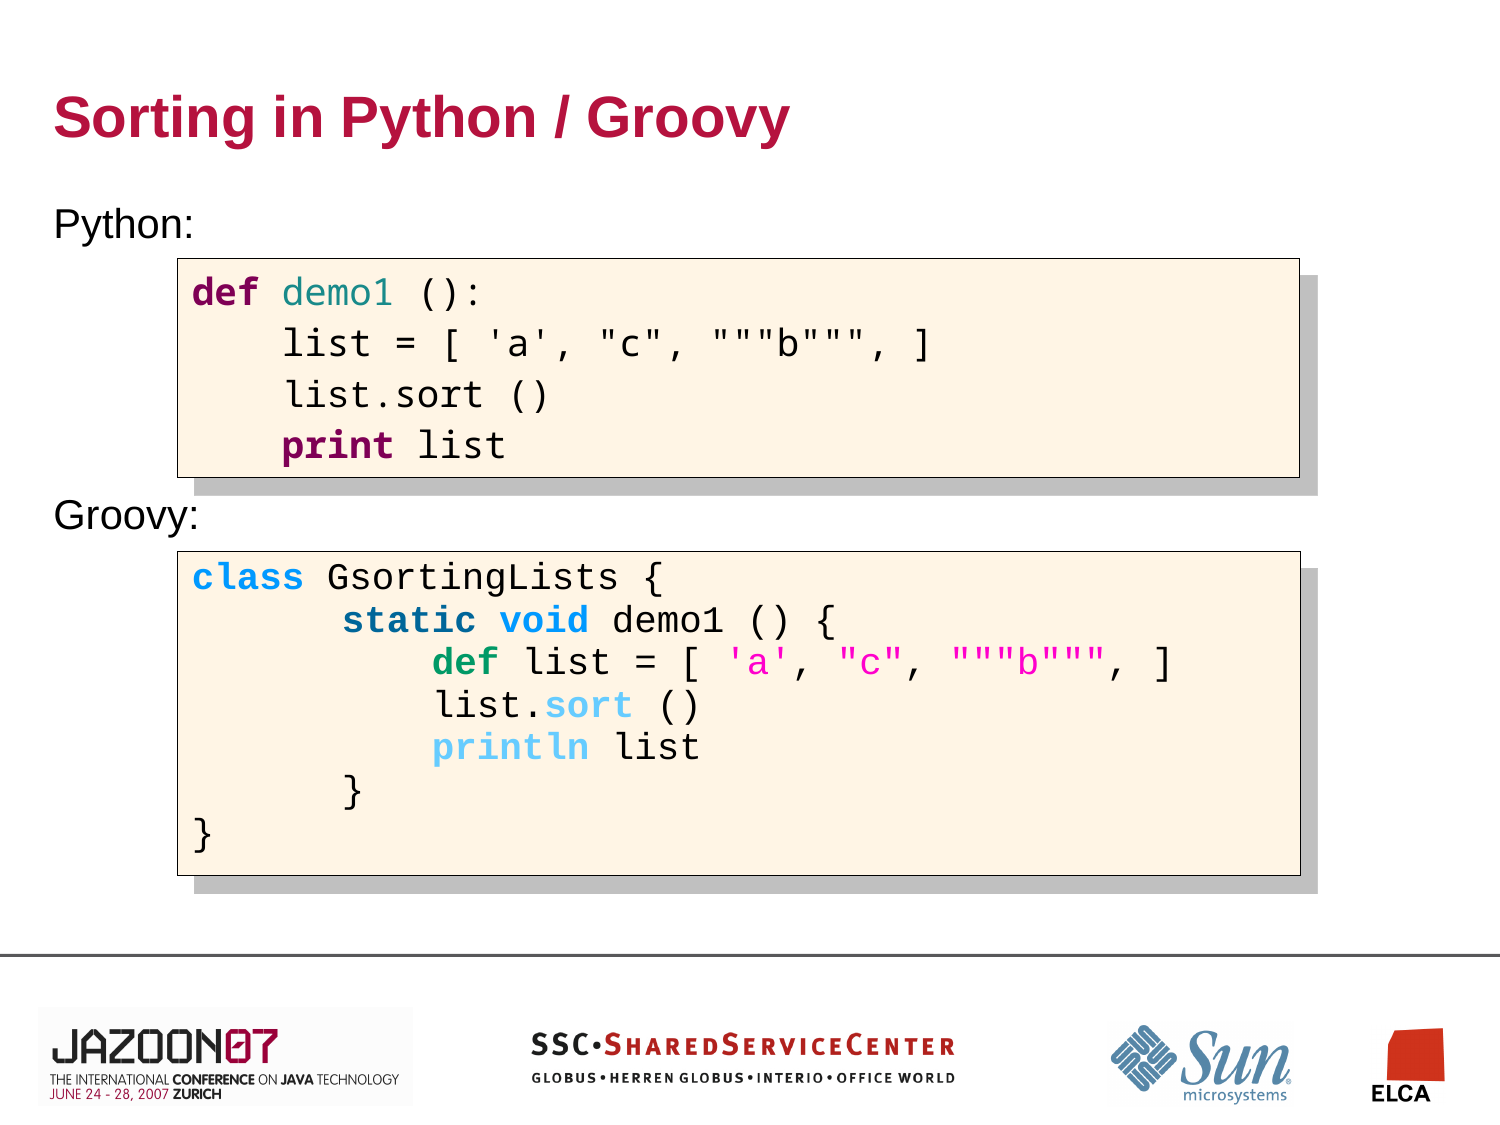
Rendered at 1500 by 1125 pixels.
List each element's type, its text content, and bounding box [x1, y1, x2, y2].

list Python: Groovy: [53, 200, 1447, 947]
picture [1370, 1025, 1446, 1105]
picture [38, 1007, 413, 1106]
text_box class GsortingLists { static void demo1 () { def list = [ 'a', "c", """b""", ] list.sort () println list } } [177, 551, 1301, 876]
text_box def demo1 (): list = [ 'a', "c", """b""", ] list.sort () print list [177, 258, 1300, 443]
picture [1107, 1021, 1294, 1107]
title Sorting in Python / Groovy [53, 59, 1447, 185]
picture [531, 1032, 955, 1083]
